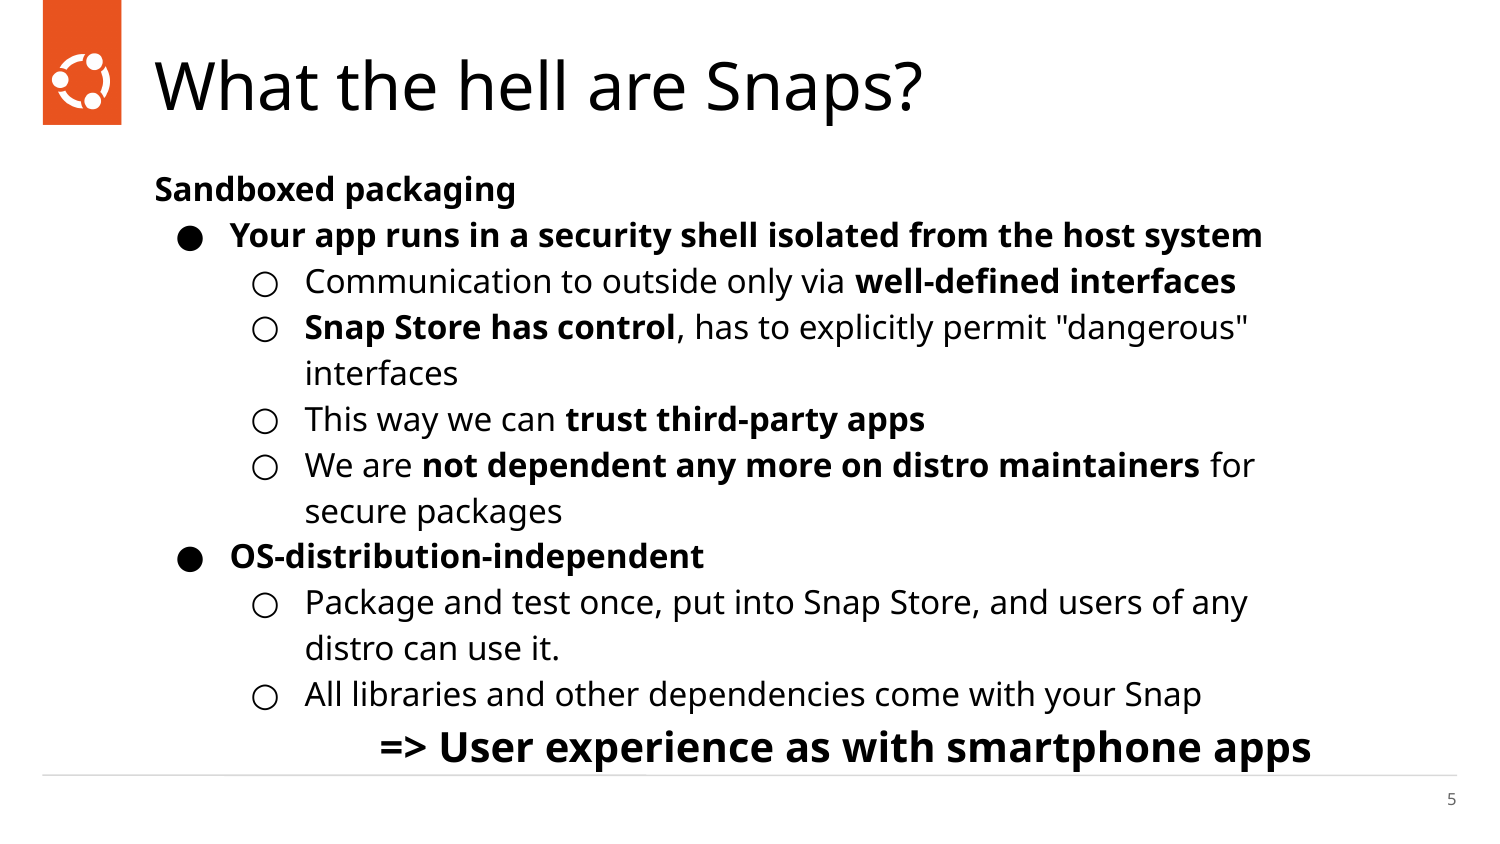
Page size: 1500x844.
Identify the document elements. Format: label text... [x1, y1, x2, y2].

title What the hell are Snaps? [154, 43, 1077, 126]
slide_number <number> [1381, 773, 1472, 839]
list Sandboxed packaging Your app runs in a security shell isolated from the host system Communication to outside only via well-defined interfaces Snap Store has control, has to explicitly permit "dangerous" interfaces This way we can trust third-party apps We are not dependent any more on distro maintainers for secure packages OS-distribution-independent Package and test once, put into Snap Store, and users of any distro can use it. All libraries and other dependencies come with your Snap => User experience as with smartphone apps [154, 162, 1343, 768]
